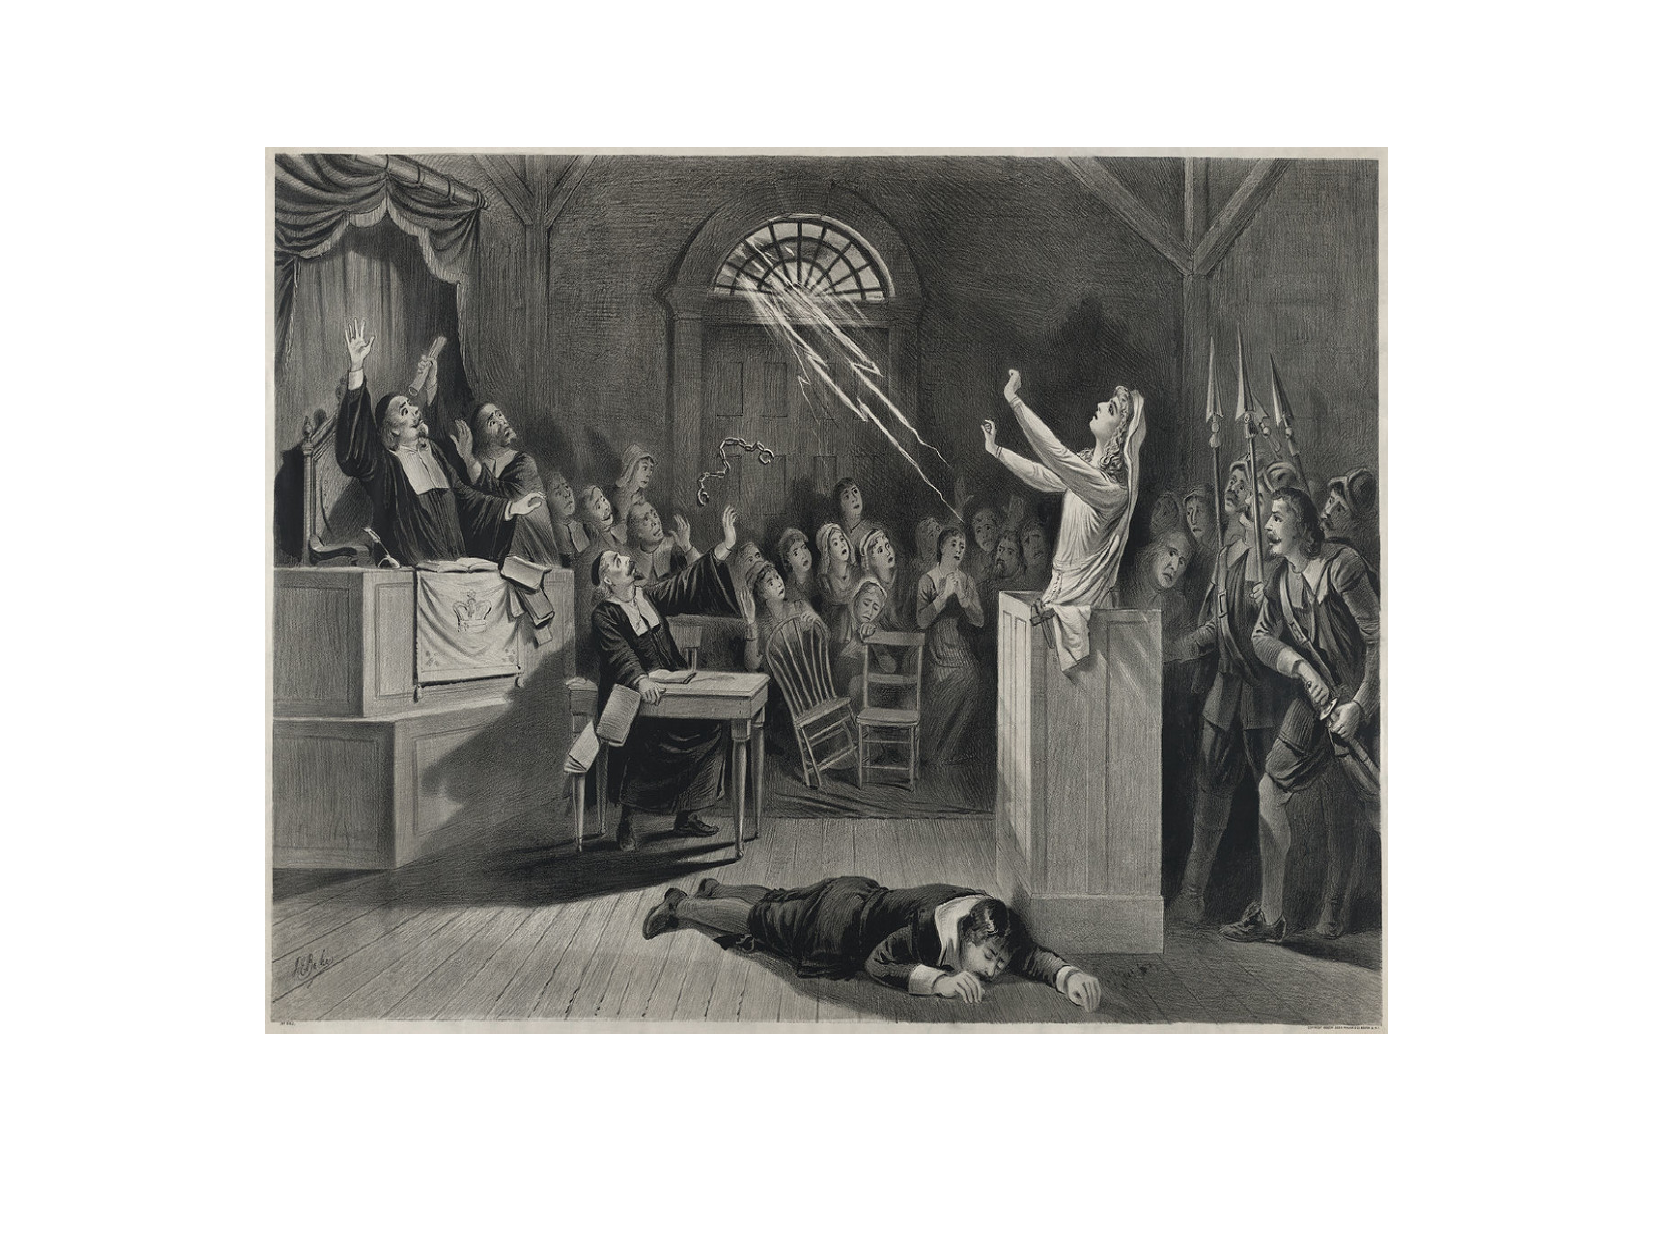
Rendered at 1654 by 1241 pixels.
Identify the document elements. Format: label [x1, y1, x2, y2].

picture [265, 147, 1388, 1034]
